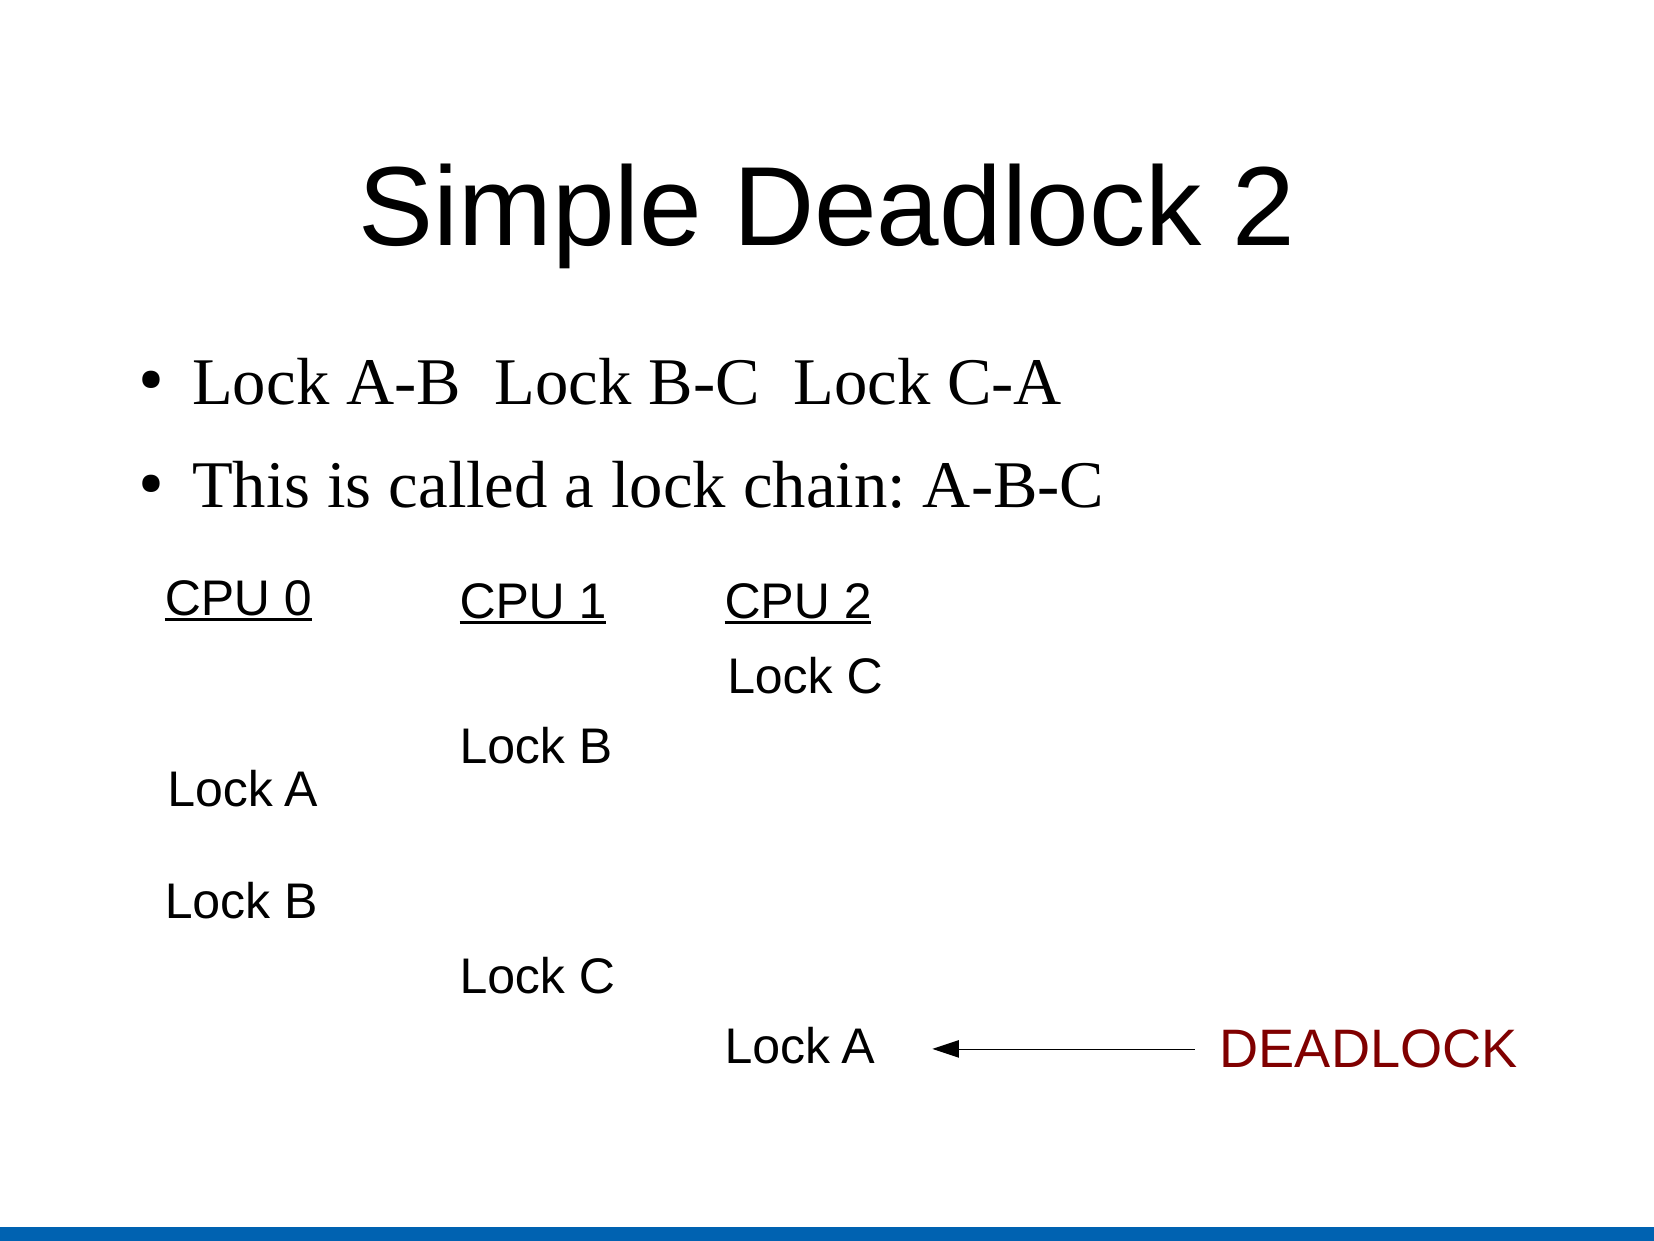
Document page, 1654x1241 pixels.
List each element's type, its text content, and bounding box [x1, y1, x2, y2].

text_box Lock B [444, 711, 628, 783]
text_box DEADLOCK [1204, 1011, 1533, 1087]
text_box Lock B [150, 865, 333, 937]
text_box CPU 2 [709, 565, 887, 637]
text_box CPU 0 [150, 562, 327, 634]
text_box Lock C [444, 940, 631, 1012]
title Simple Deadlock 2 [121, 102, 1534, 310]
text_box Lock C [712, 640, 898, 712]
text_box CPU 1 [444, 565, 622, 637]
text_box Lock A [152, 753, 333, 824]
list Lock A-B Lock B-C Lock C-A This is called a lock chain: A-B-C [121, 344, 1534, 1112]
text_box Lock A [709, 1011, 890, 1083]
